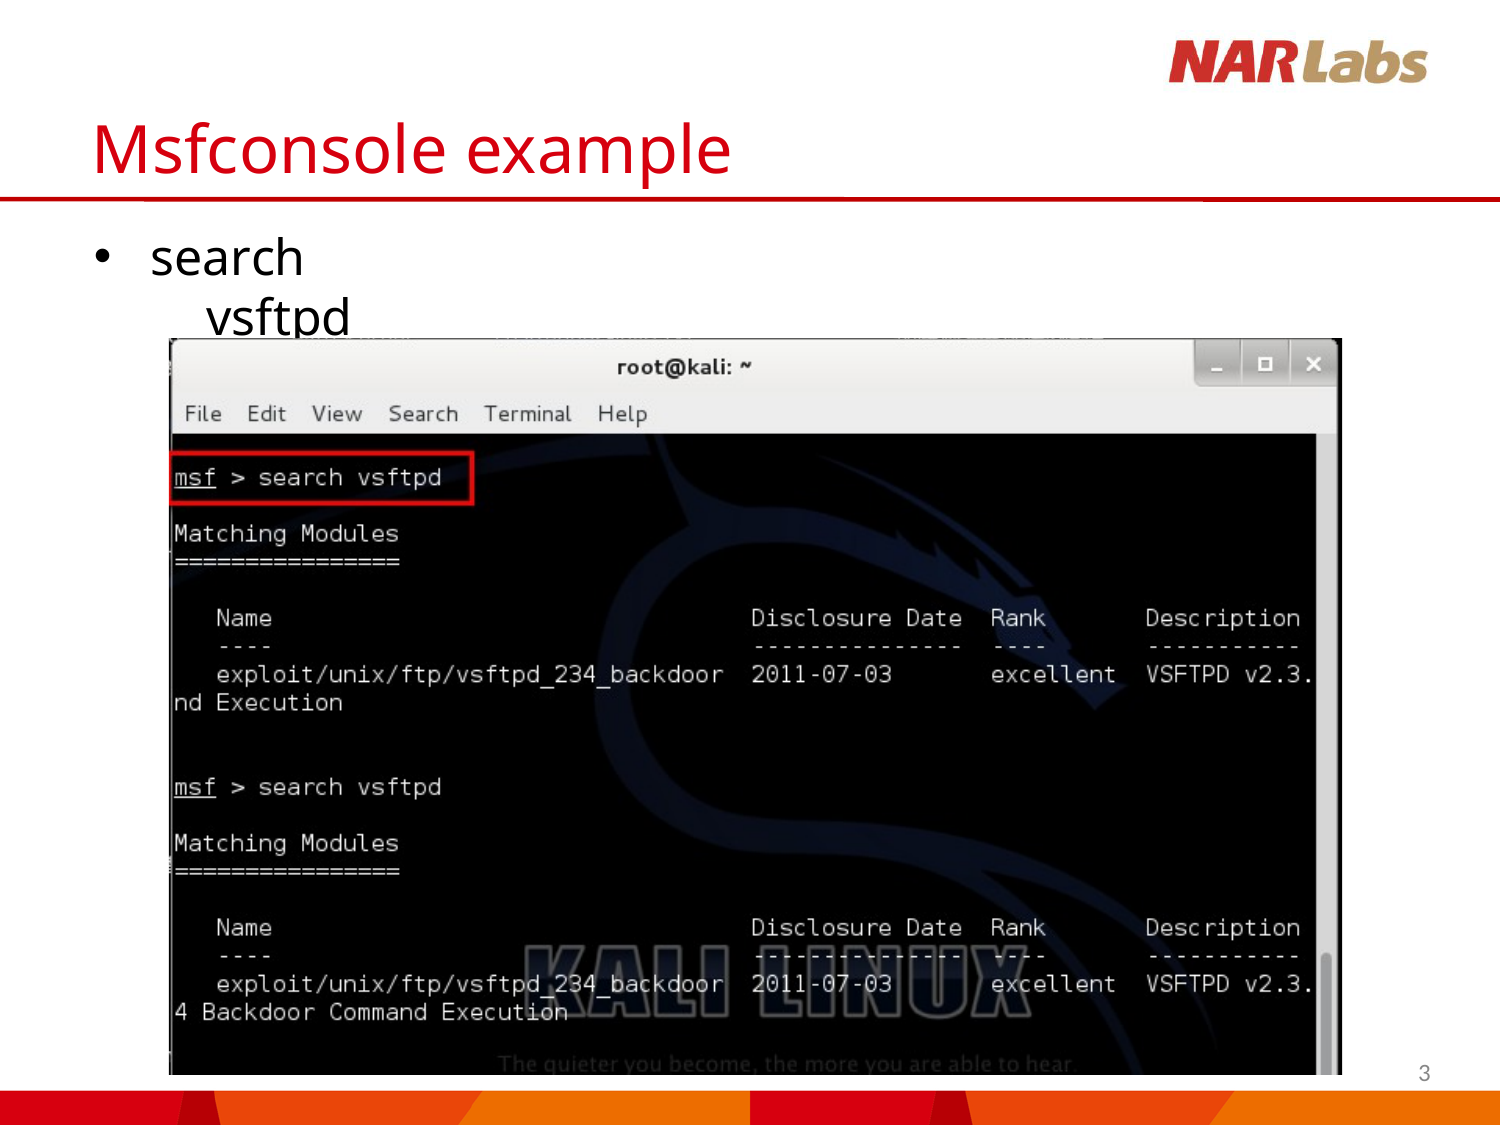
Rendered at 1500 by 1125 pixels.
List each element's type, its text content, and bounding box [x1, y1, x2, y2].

text_box [169, 338, 1342, 1075]
text_box search vsftpd [89, 226, 463, 286]
text_box 3 [1414, 1056, 1448, 1090]
text_box Msfconsole example [89, 107, 737, 187]
